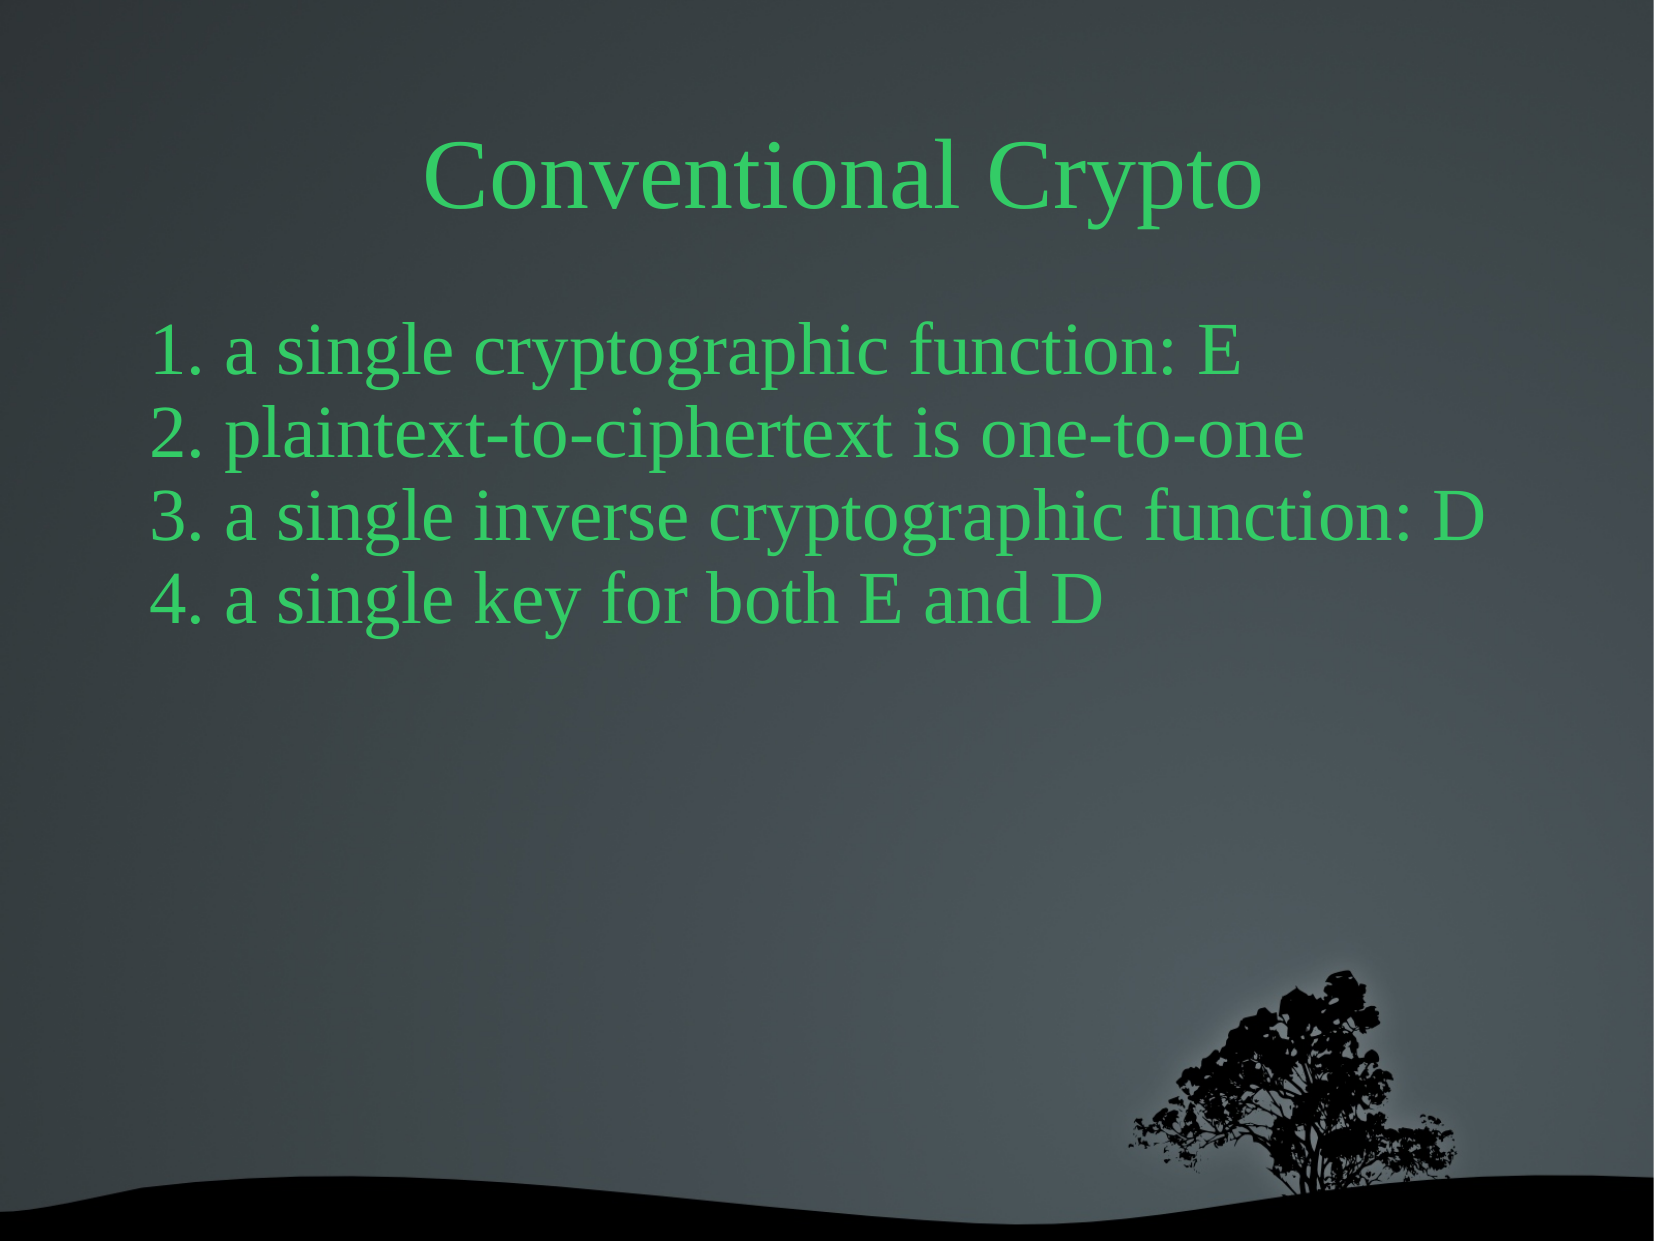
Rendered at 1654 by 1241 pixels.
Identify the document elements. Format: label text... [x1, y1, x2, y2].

picture [0, 0, 1654, 1241]
text_box Conventional Crypto [408, 112, 1276, 249]
text_box 1. a single cryptographic function: E 2. plaintext-to-ciphertext is one-to-one 3. a single inverse cryptographic function: D 4. a single key for both E and D [134, 300, 1501, 678]
